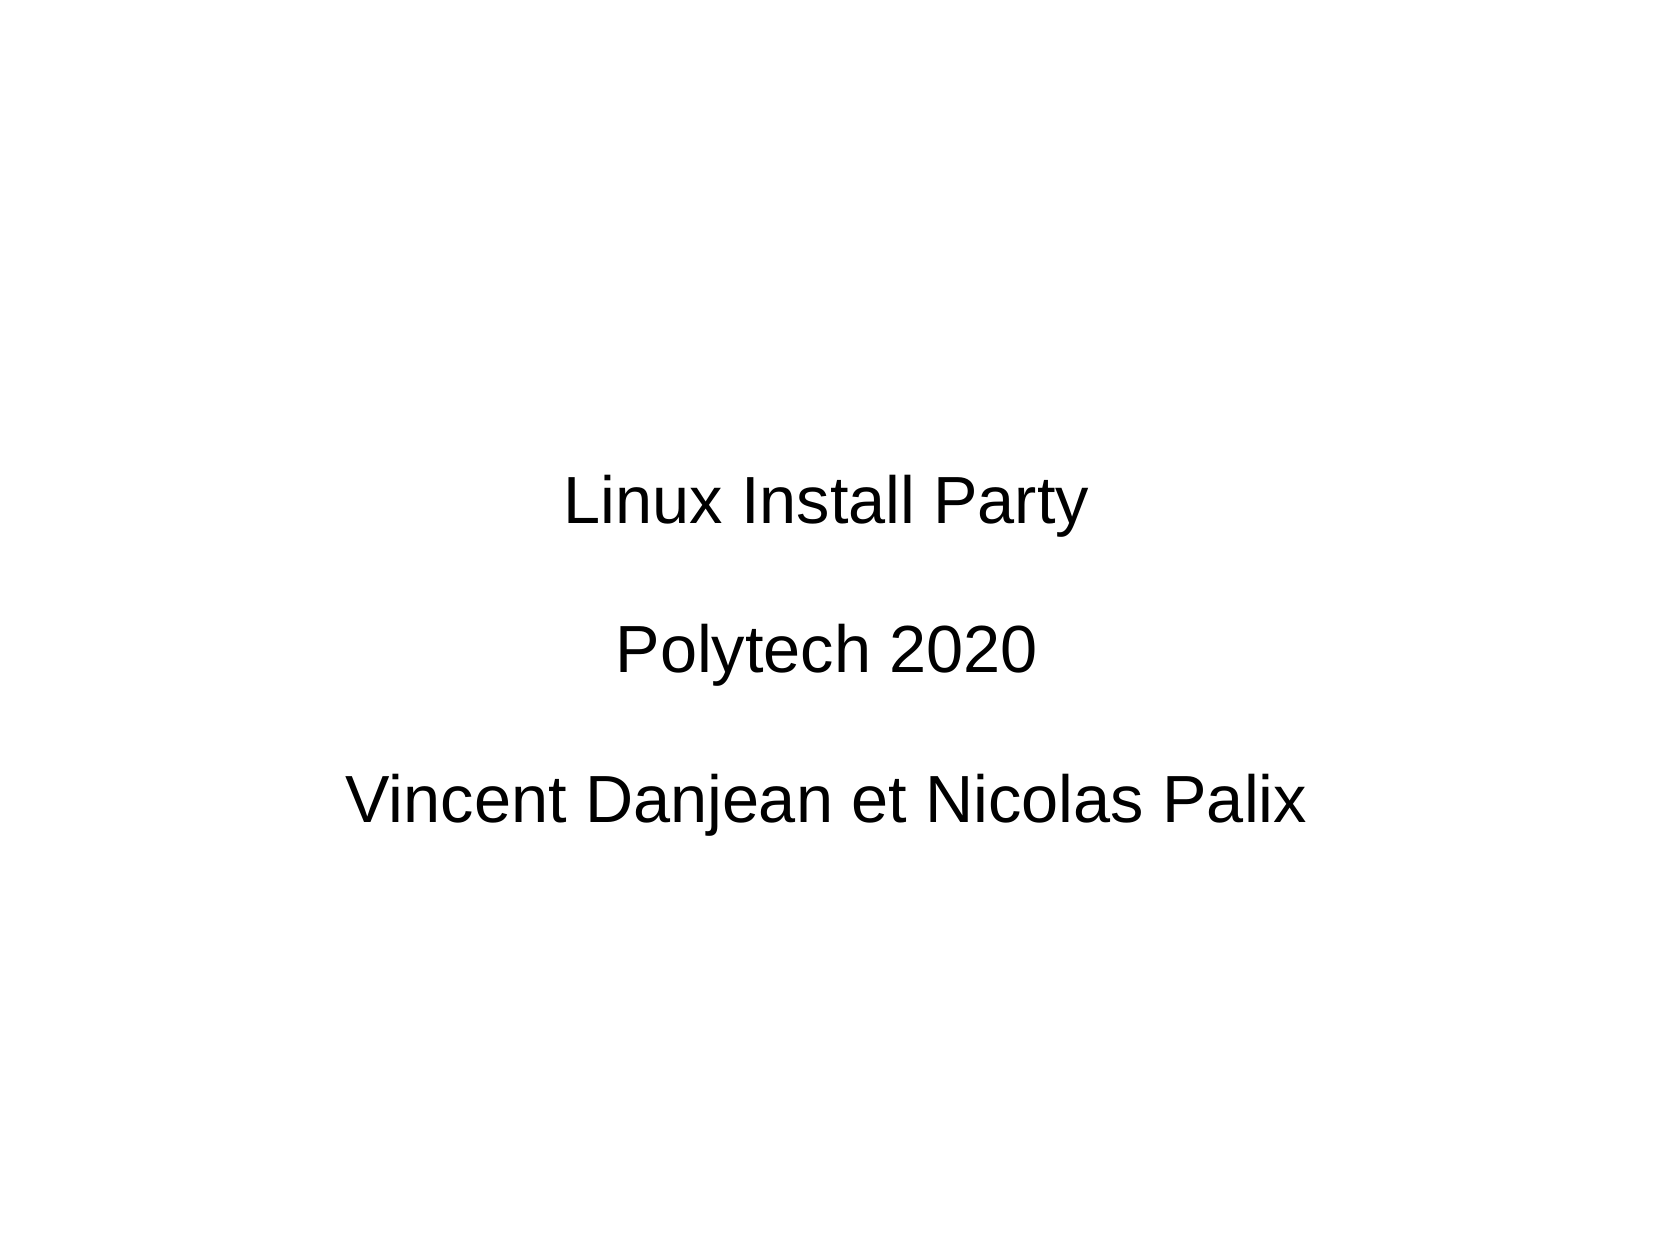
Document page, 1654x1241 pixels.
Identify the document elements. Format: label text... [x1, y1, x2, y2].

subtitle Linux Install Party Polytech 2020 Vincent Danjean et Nicolas Palix [82, 290, 1571, 1010]
